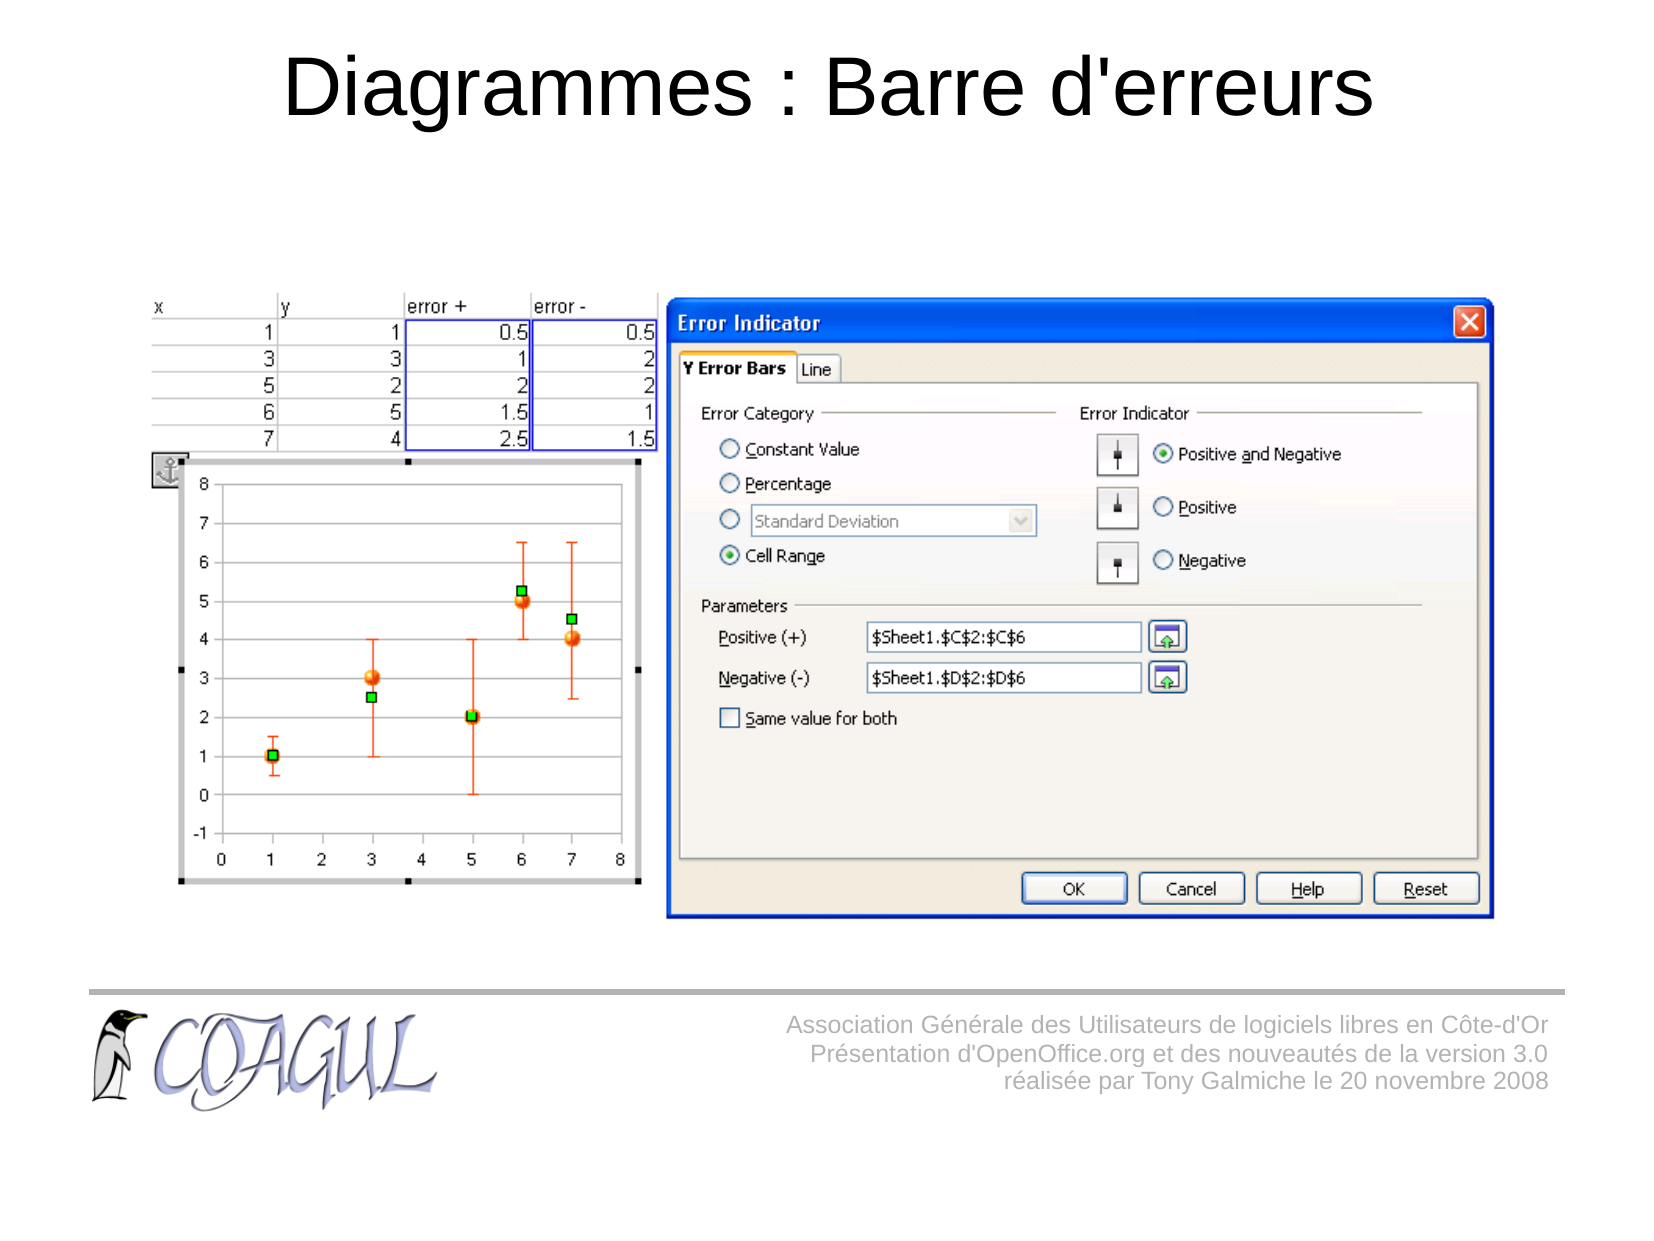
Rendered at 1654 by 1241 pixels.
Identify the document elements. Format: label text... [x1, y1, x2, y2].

picture [141, 279, 1510, 941]
picture [88, 1006, 443, 1117]
title Diagrammes : Barre d'erreurs [88, 25, 1571, 148]
